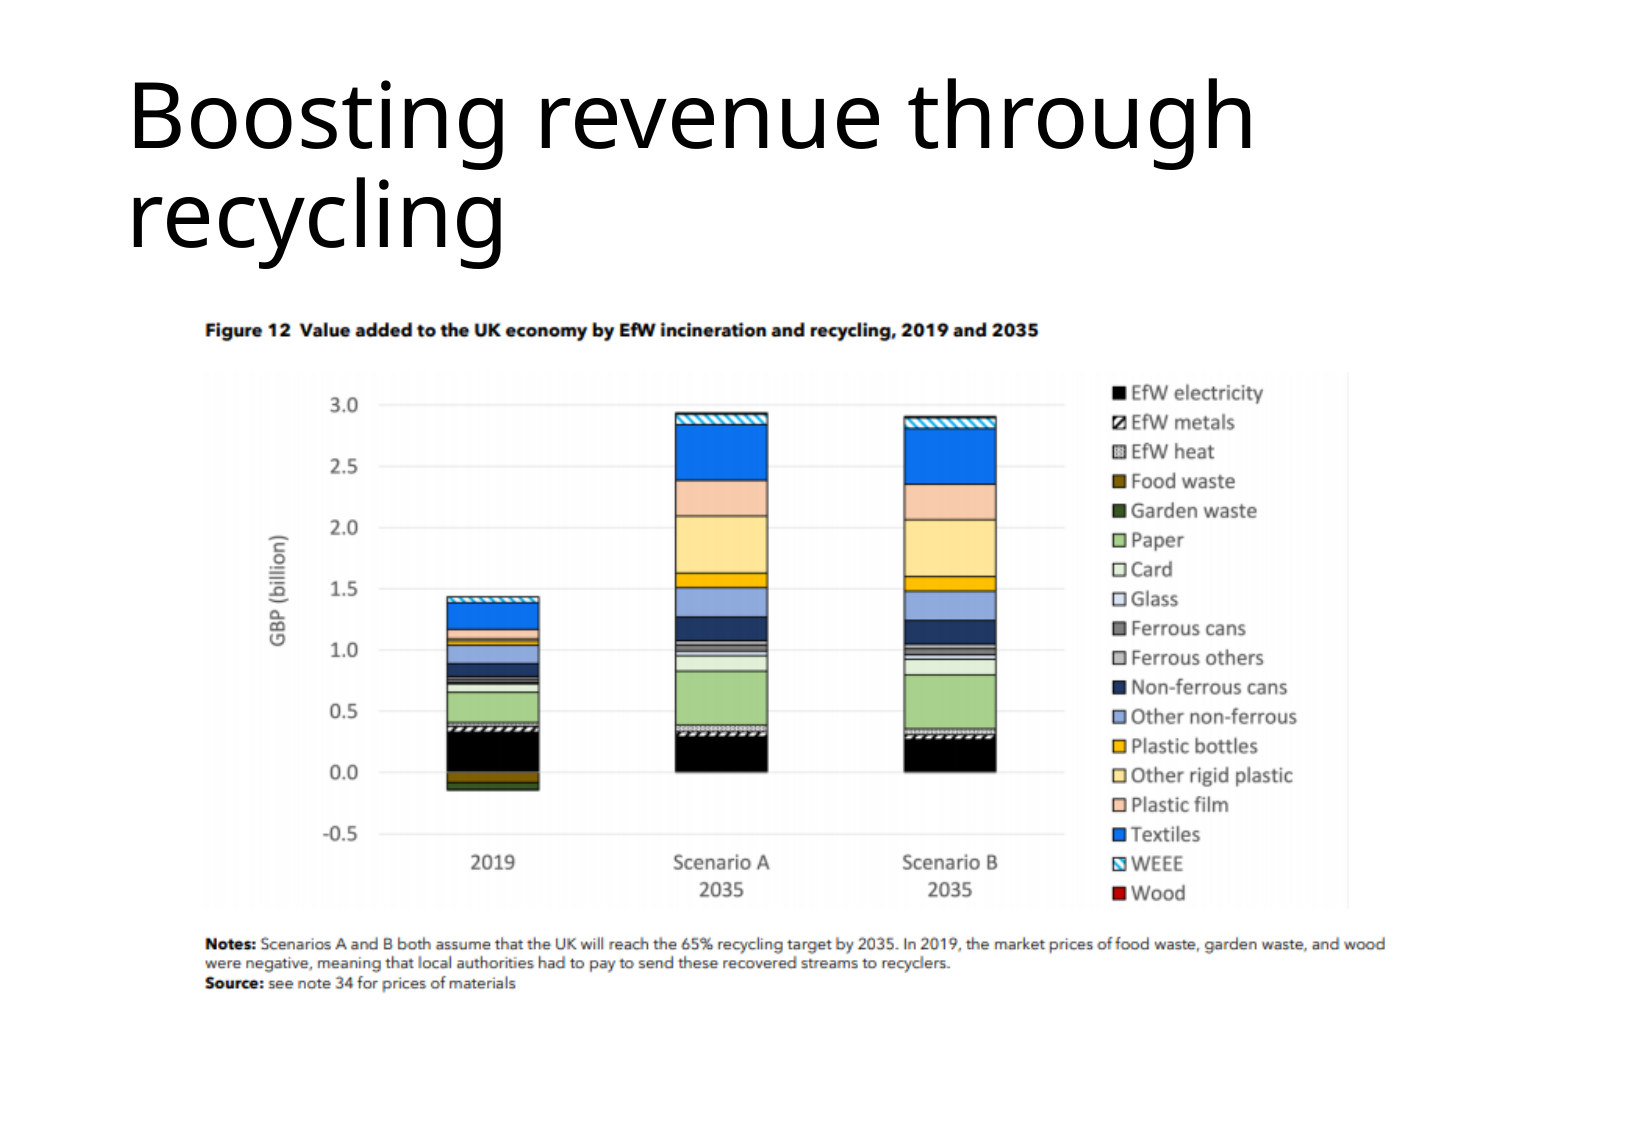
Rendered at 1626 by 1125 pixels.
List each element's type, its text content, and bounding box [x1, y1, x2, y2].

picture [145, 307, 1421, 996]
title Boosting revenue through recycling [111, 59, 1514, 278]
